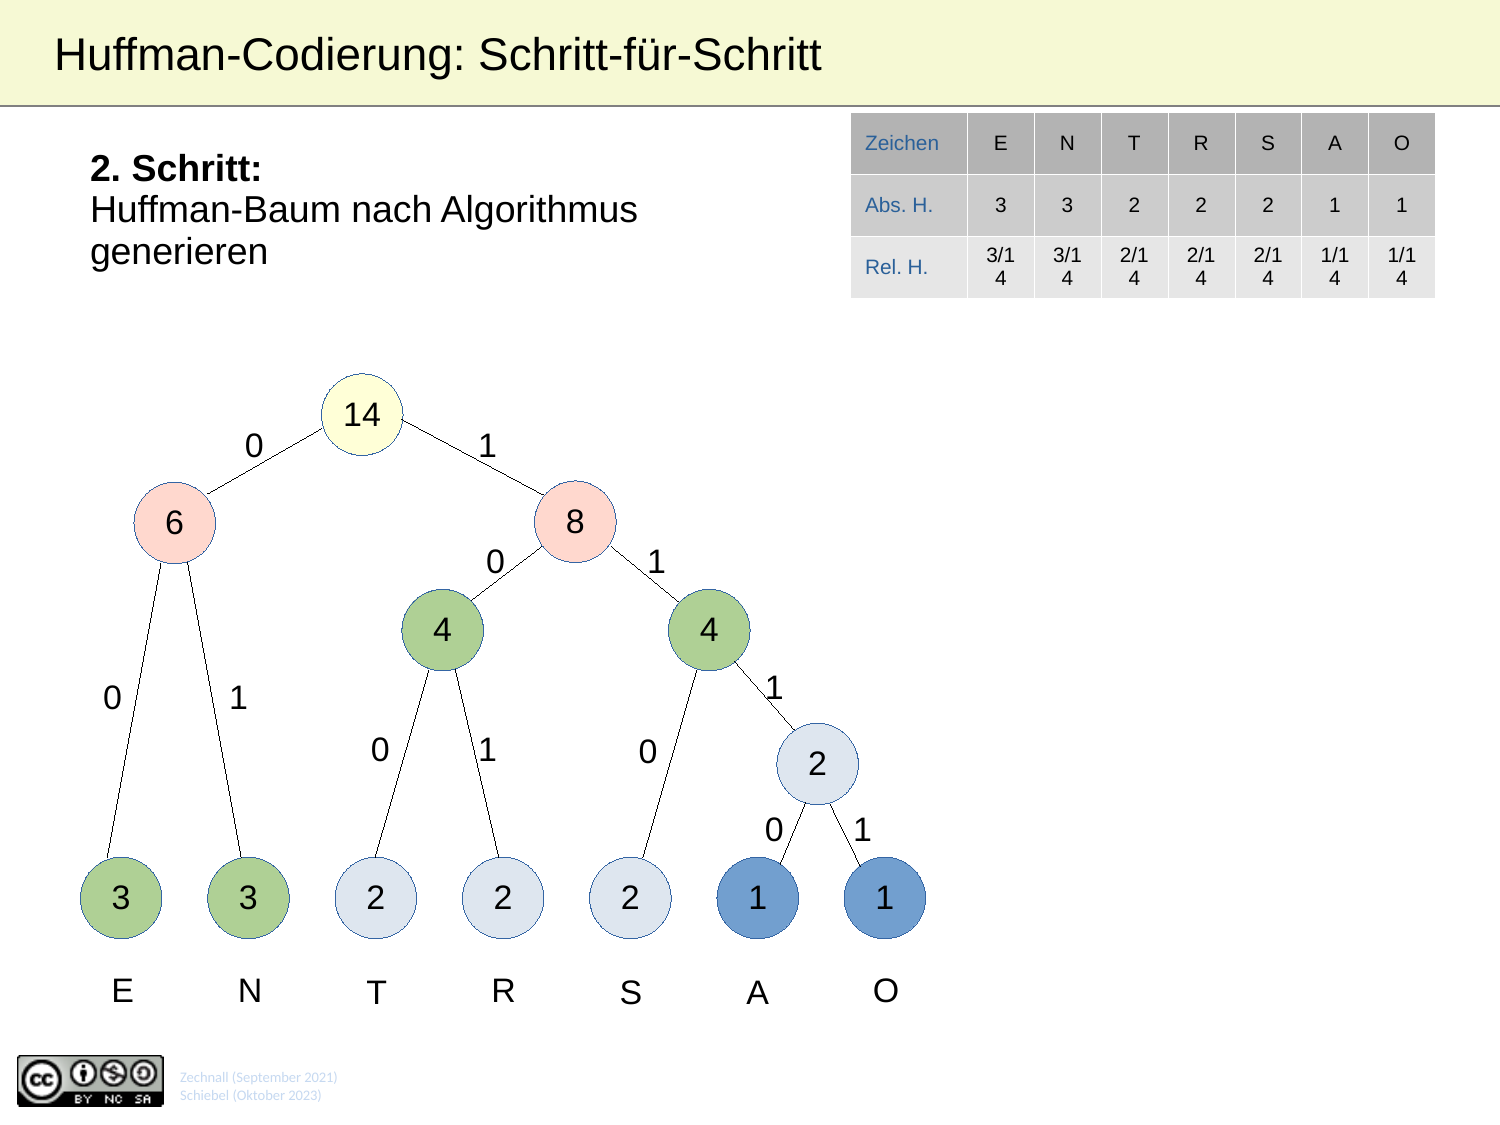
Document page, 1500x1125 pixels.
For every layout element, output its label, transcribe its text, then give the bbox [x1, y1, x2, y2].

table_cell Rel. H. [851, 237, 967, 298]
table_header Zeichen [851, 113, 967, 174]
text_box 2. Schritt: Huffman-Baum nach Algorithmus generieren [75, 139, 815, 292]
table_header E [968, 113, 1034, 174]
text_box 1 [844, 857, 926, 939]
picture [17, 1055, 164, 1107]
table_header O [1369, 113, 1435, 174]
table_cell 2/14 [1169, 237, 1235, 298]
table_cell 3 [968, 175, 1034, 236]
text_box 1 [838, 802, 887, 856]
table_cell 2 [1169, 175, 1235, 236]
table_header A [1302, 113, 1368, 174]
table_cell 3 [1035, 175, 1101, 236]
table_cell 1/14 [1369, 237, 1435, 298]
text_box 1 [463, 419, 512, 473]
text_box 6 [133, 482, 216, 564]
text_box 0 [624, 725, 673, 779]
text_box S [604, 966, 658, 1020]
table_cell 2/14 [1236, 237, 1301, 298]
text_box O [858, 964, 915, 1018]
table_cell 3/14 [1035, 237, 1101, 298]
text_box 3 [207, 857, 290, 939]
text_box 2 [589, 857, 672, 939]
table_header S [1236, 113, 1301, 174]
text_box 4 [401, 589, 484, 671]
text_box 1 [463, 723, 512, 777]
text_box 1 [750, 661, 799, 715]
text_box 0 [750, 802, 799, 856]
table_cell 3/14 [968, 237, 1034, 298]
text_box 2 [776, 723, 859, 805]
table_cell Abs. H. [851, 175, 967, 236]
text_box 8 [534, 480, 617, 563]
table_cell 2 [1102, 175, 1168, 236]
table_header N [1035, 113, 1101, 174]
text_box 14 [321, 373, 404, 456]
text_box 3 [80, 857, 162, 939]
table_cell 1/14 [1302, 237, 1368, 298]
table_cell 1 [1302, 175, 1368, 236]
text_box 1 [214, 671, 264, 725]
text_box N [223, 964, 278, 1018]
title Huffman-Codierung: Schritt-für-Schritt [54, 6, 1011, 104]
text_box 0 [230, 419, 279, 473]
text_box 1 [632, 535, 682, 589]
table_cell 1 [1369, 175, 1435, 236]
text_box T [351, 966, 402, 1020]
table_header R [1169, 113, 1235, 174]
table_cell 2 [1236, 175, 1301, 236]
text_box 0 [356, 723, 405, 777]
text_box 0 [88, 671, 137, 725]
text_box 2 [462, 857, 544, 939]
text_box E [96, 964, 149, 1018]
table_cell 2/14 [1102, 237, 1168, 298]
text_box A [731, 966, 784, 1020]
table_header T [1102, 113, 1168, 174]
text_box R [476, 964, 531, 1018]
text_box 4 [668, 589, 751, 671]
text_box 2 [335, 857, 417, 939]
text_box 0 [471, 535, 520, 589]
text_box 1 [716, 857, 799, 939]
